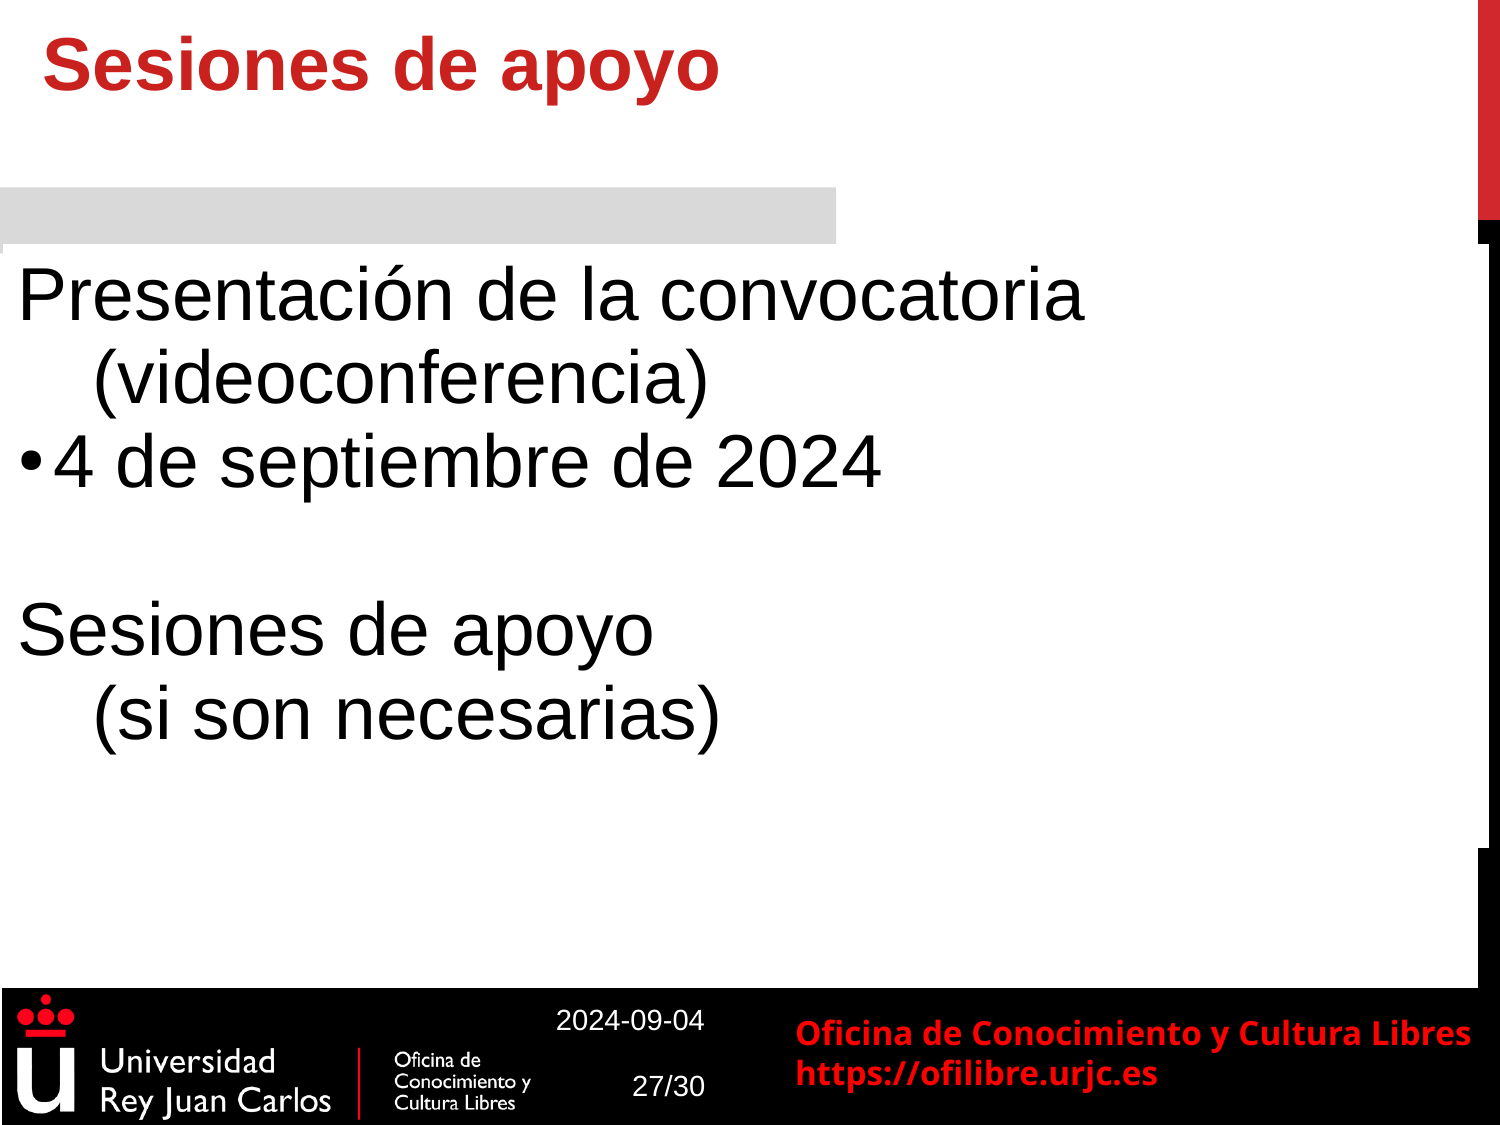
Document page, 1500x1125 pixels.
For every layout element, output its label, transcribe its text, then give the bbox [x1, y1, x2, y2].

title [75, 7, 1425, 196]
text_box Presentación de la convocatoria (videoconferencia) 4 de septiembre de 2024 Sesiones de apoyo (si son necesarias) [3, 244, 1489, 848]
text_box Sesiones de apoyo [27, 15, 1381, 199]
picture [17, 994, 531, 1120]
